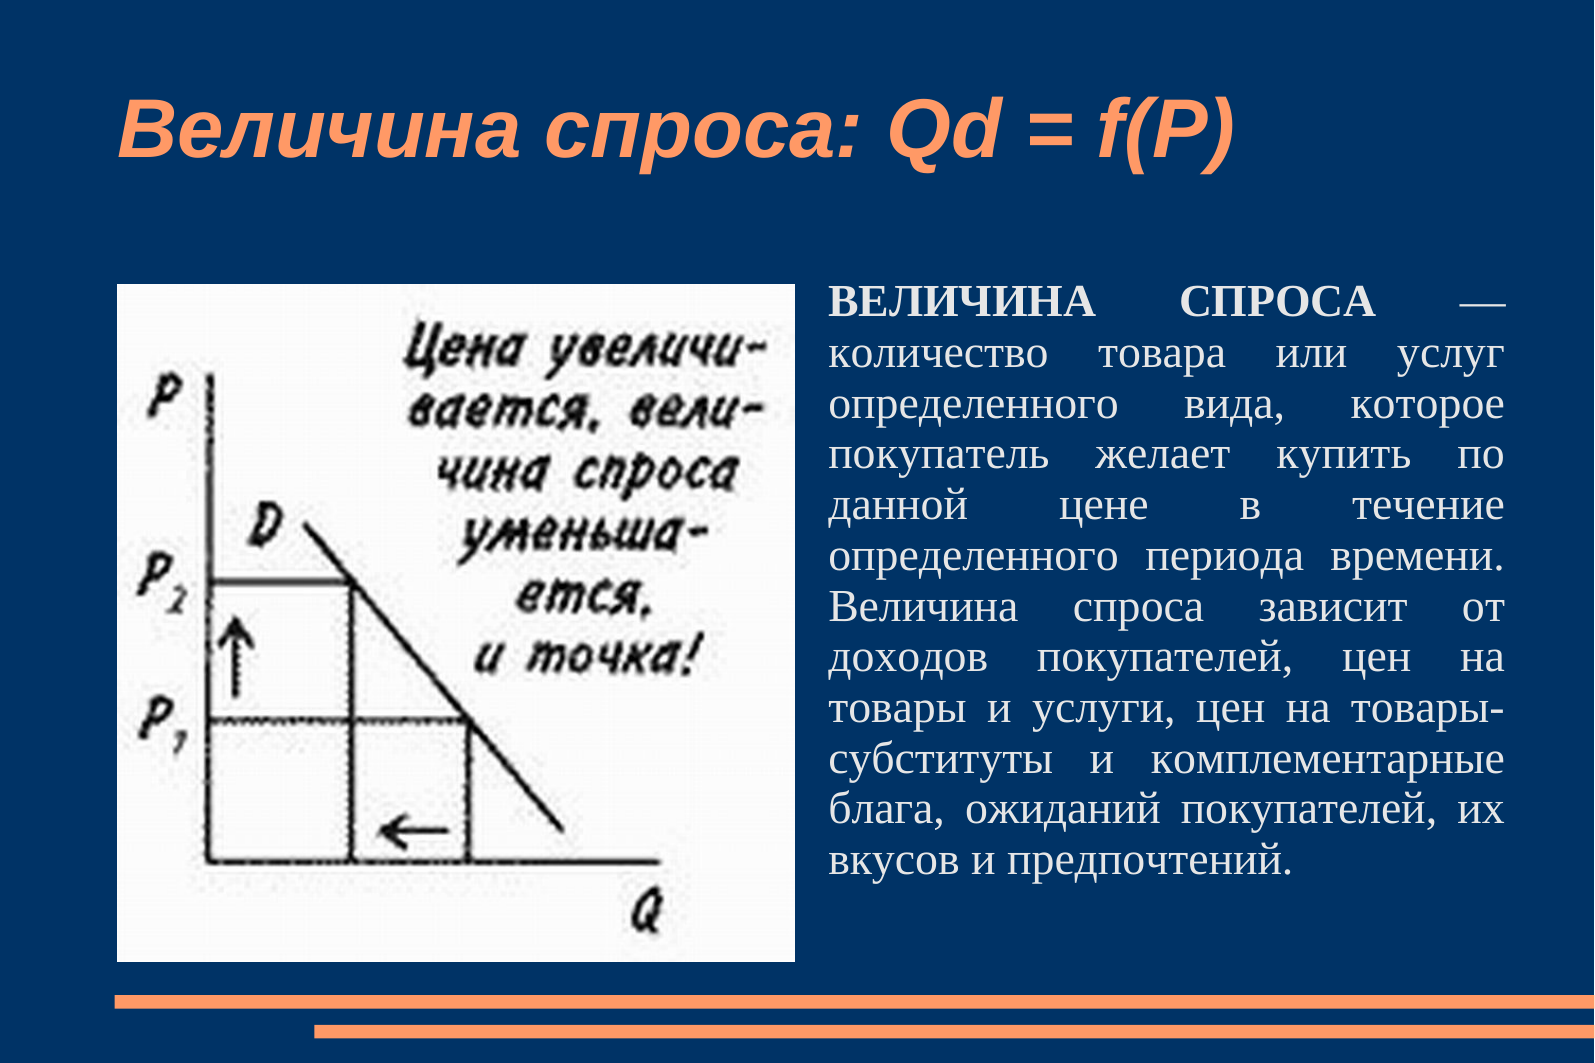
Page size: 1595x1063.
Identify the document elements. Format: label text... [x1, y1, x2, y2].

list ВЕЛИЧИНА СПРОСА — количество товара или услуг определенного вида, которое покупатель желает купить по данной цене в течение определенного периода времени. Величина спроса зависит от доходов покупателей, цен на товары и услуги, цен на товары-субституты и комплементарные блага, ожиданий покупателей, их вкусов и предпочтений. [828, 276, 1506, 956]
picture [117, 284, 795, 962]
title Величина спроса: Qd = f(P) [117, 47, 1479, 210]
